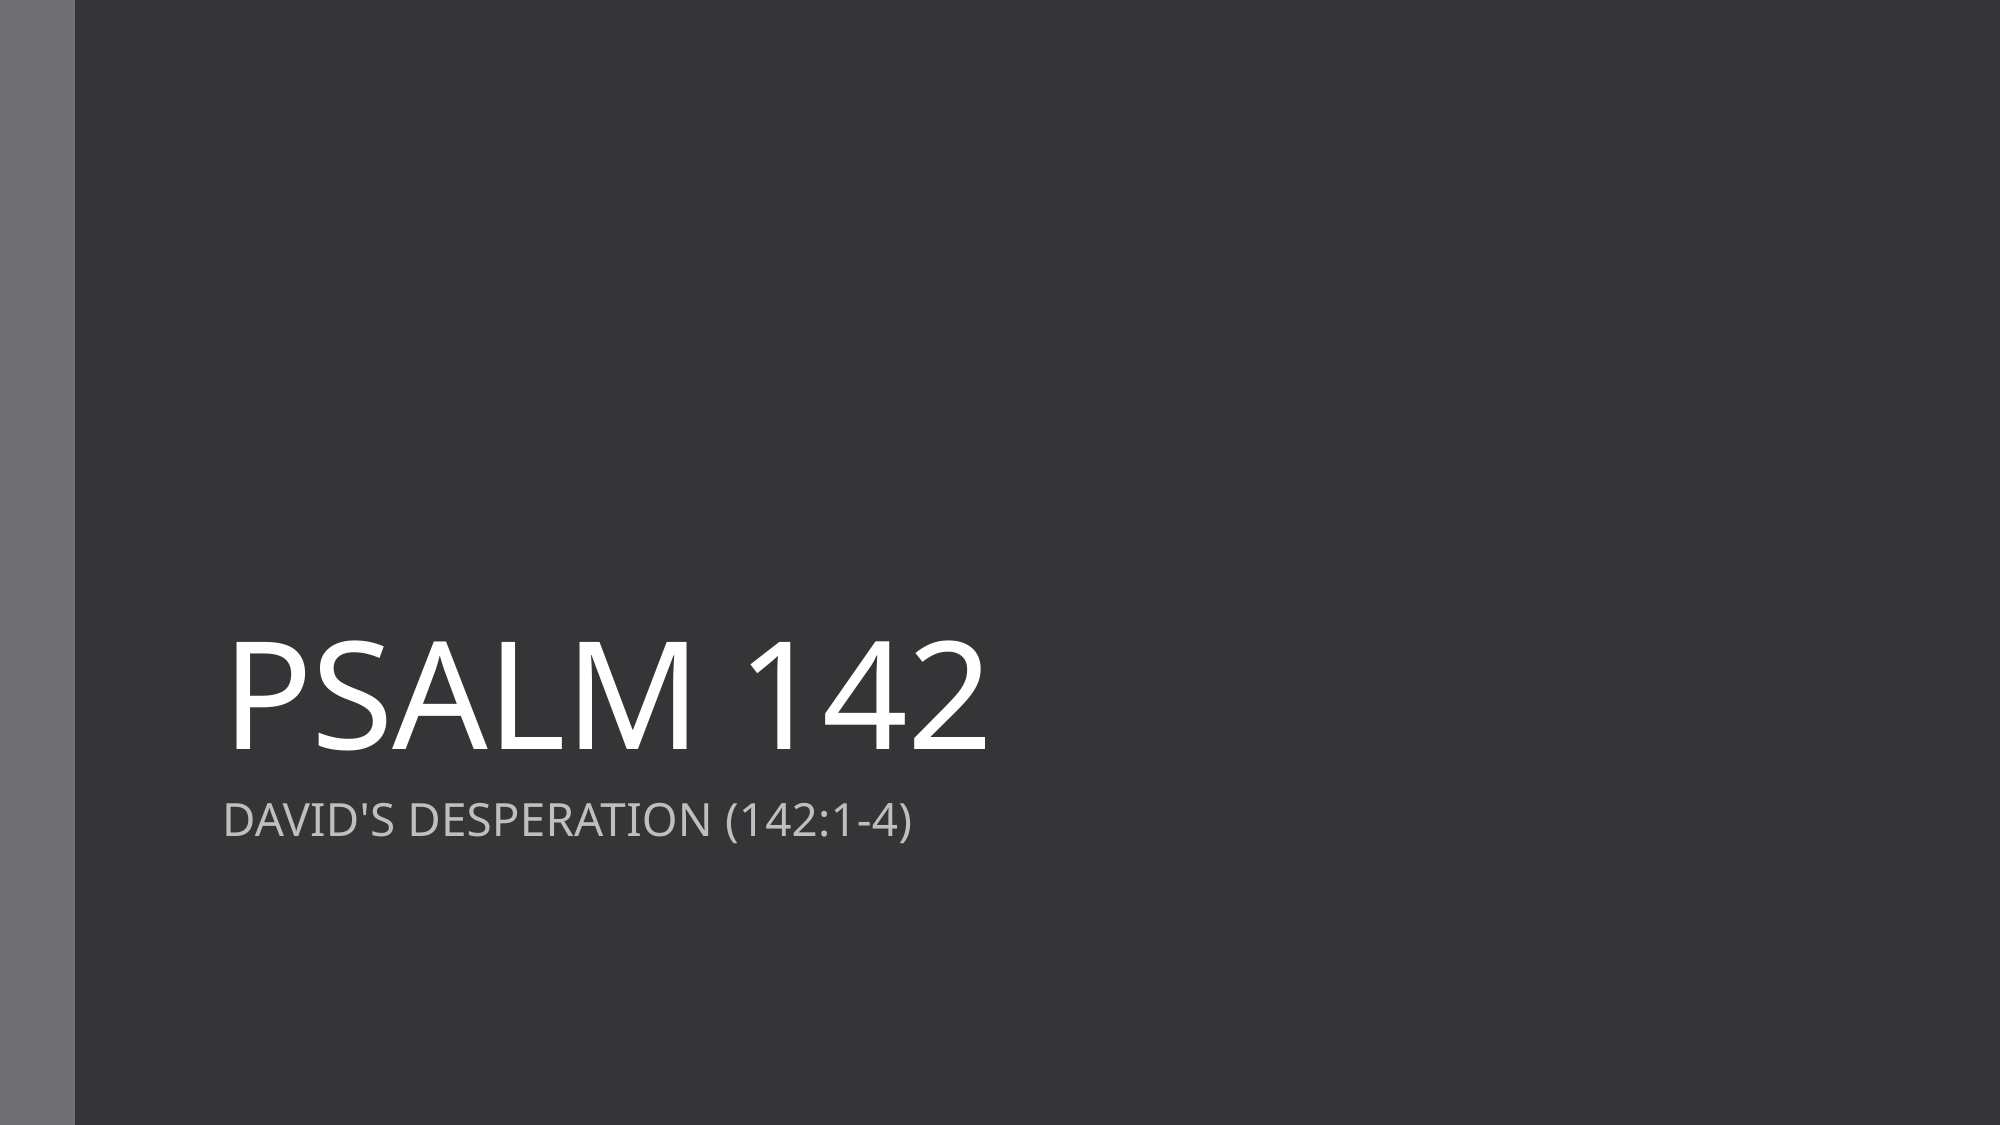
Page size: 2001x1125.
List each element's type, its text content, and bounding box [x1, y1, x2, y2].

subtitle DAVID'S DESPERATION (142:1-4) [206, 787, 1752, 1066]
title PSALM 142 [206, 124, 1752, 787]
